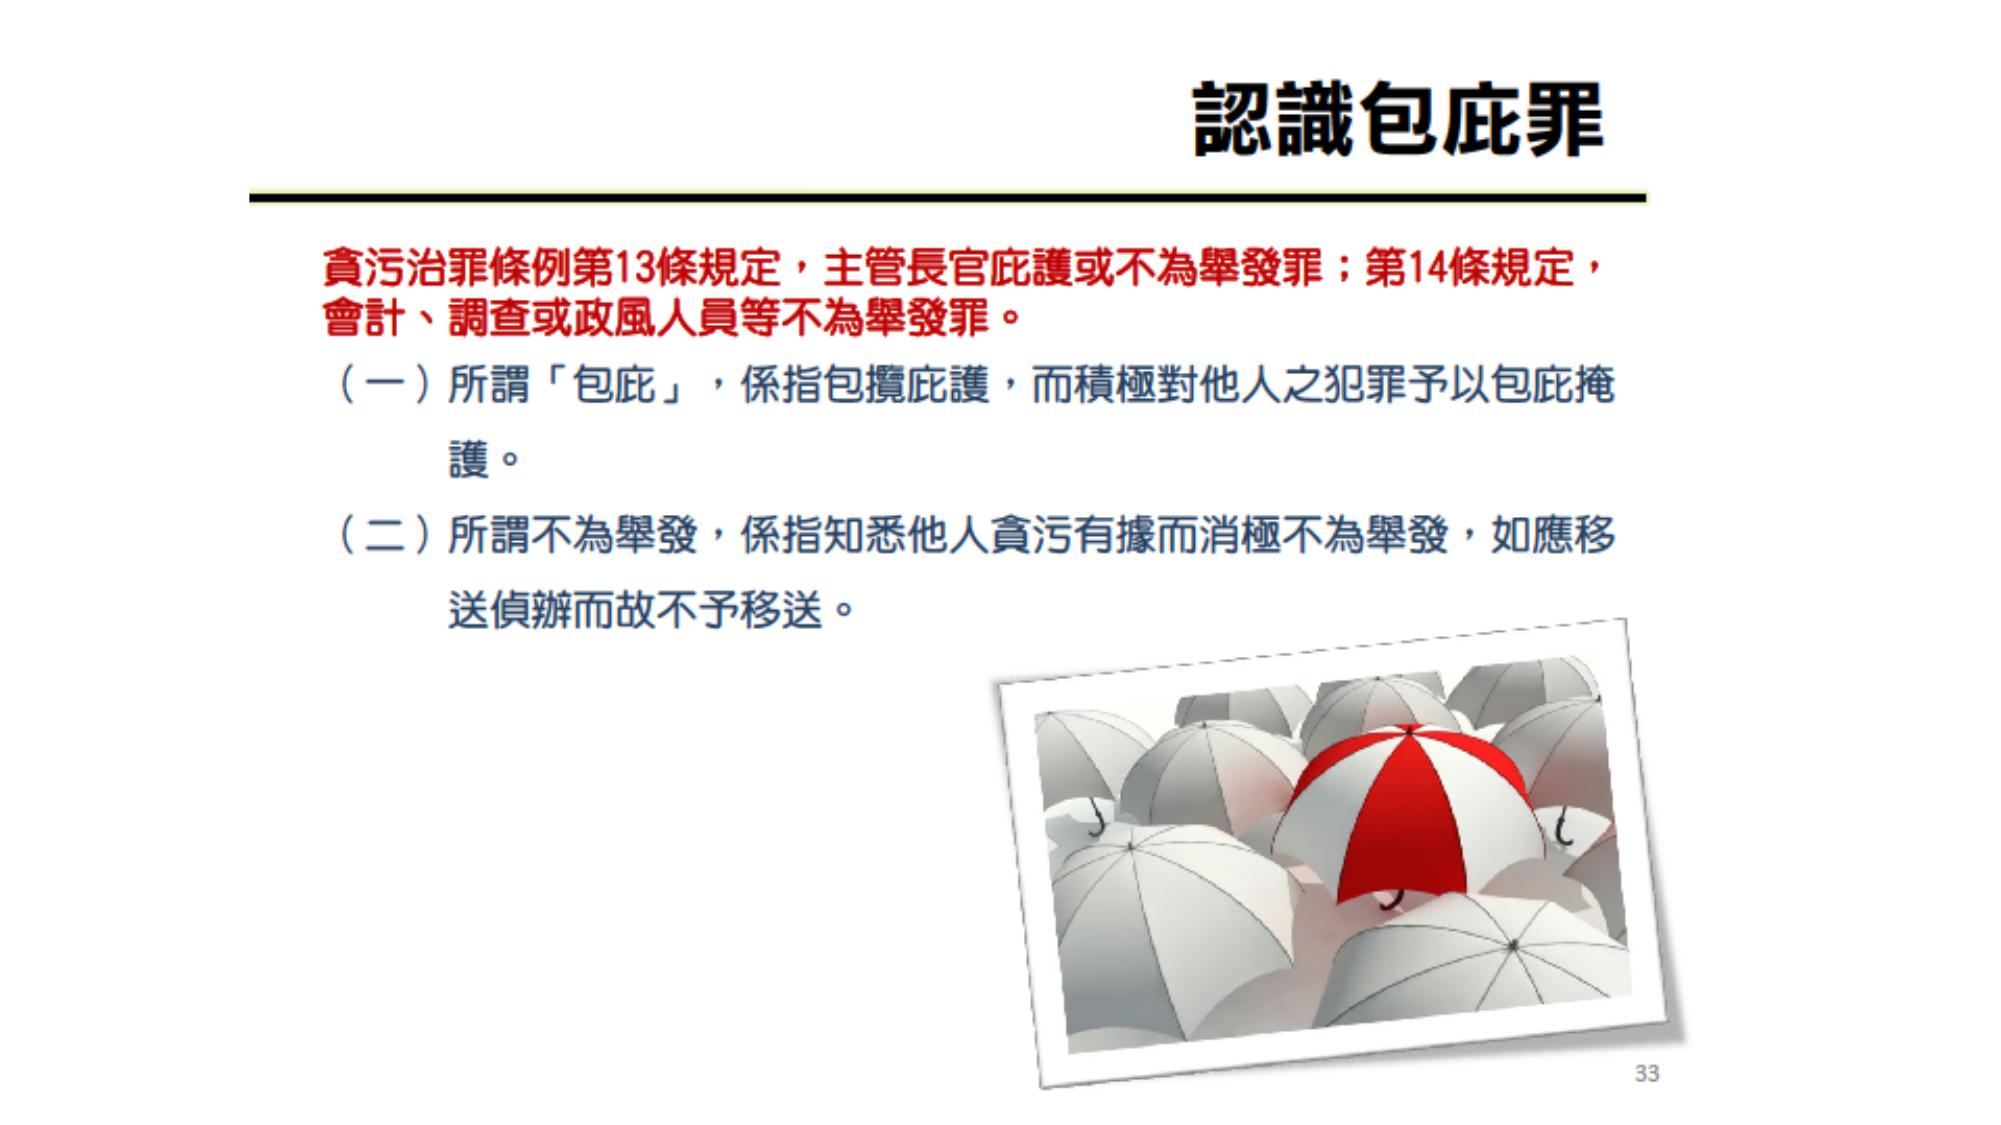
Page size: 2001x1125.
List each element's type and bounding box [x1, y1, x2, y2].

picture [249, 0, 1751, 1125]
